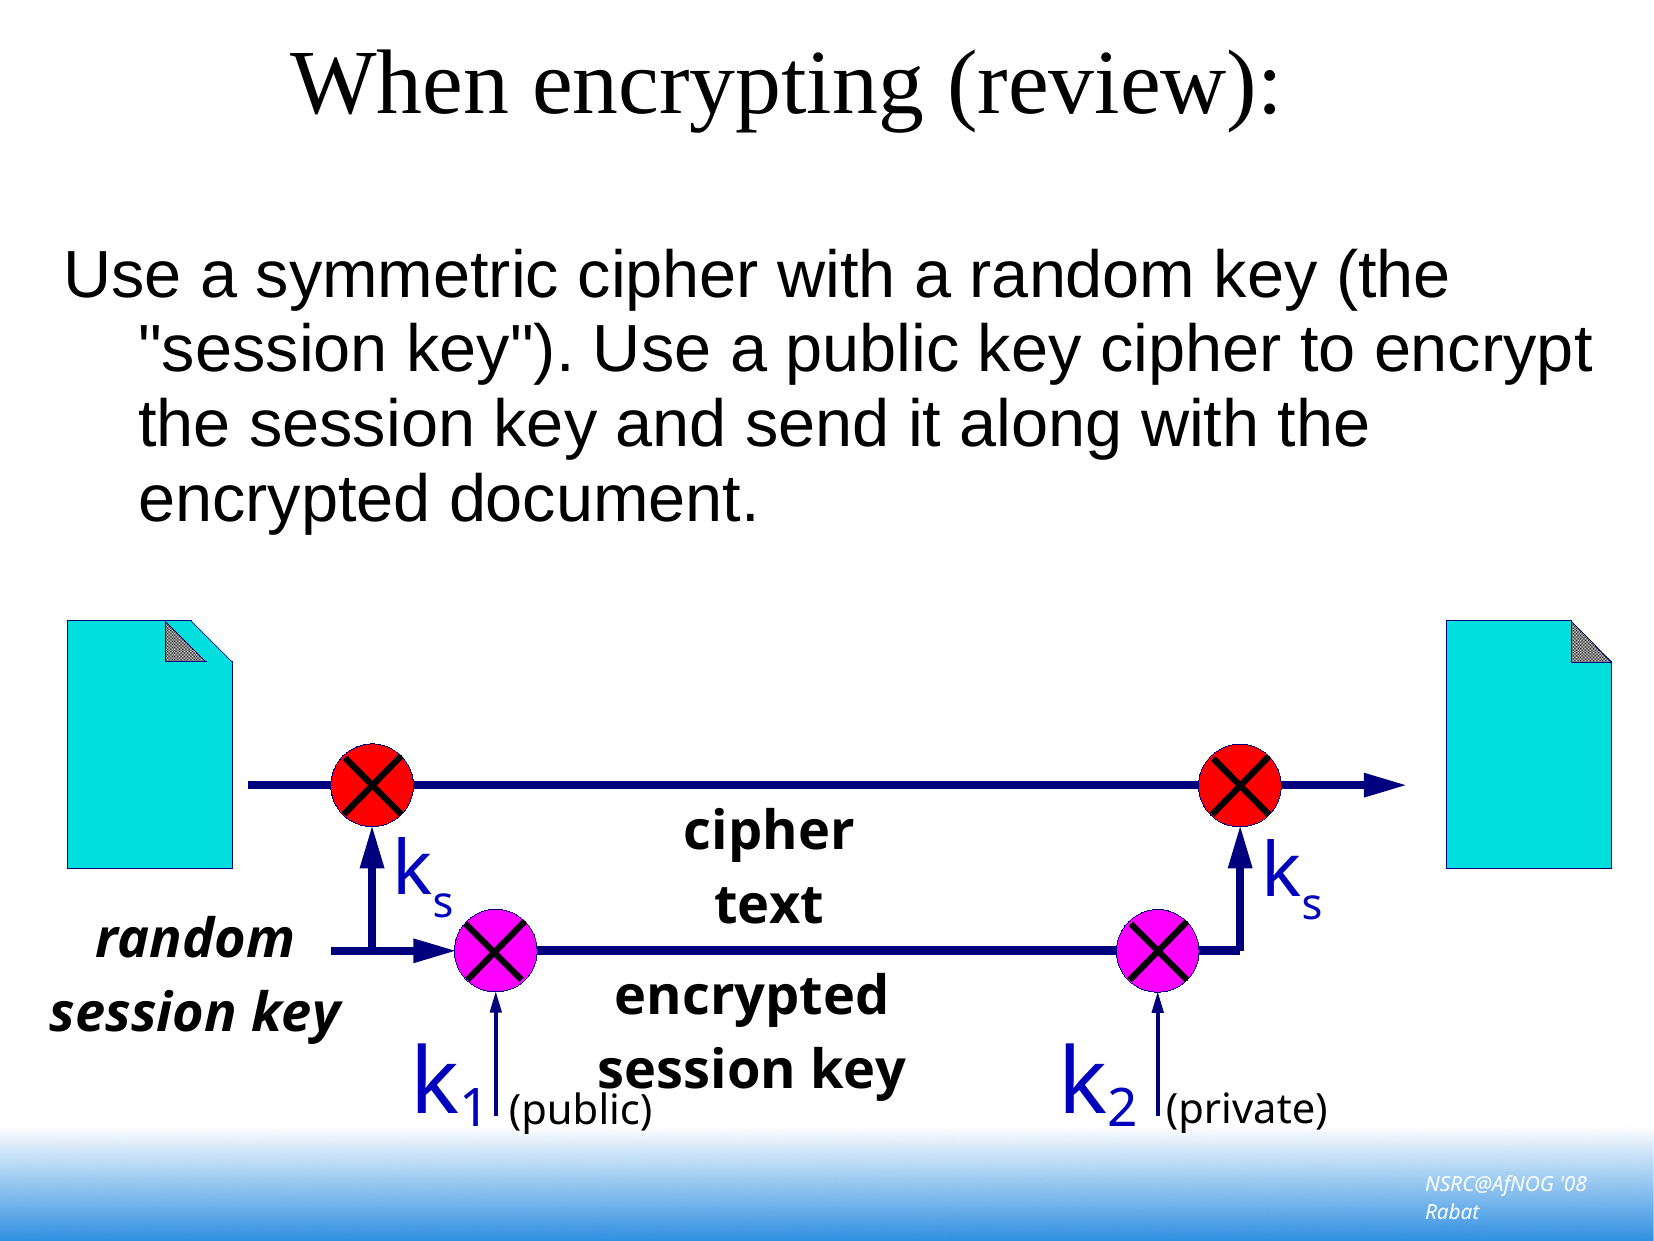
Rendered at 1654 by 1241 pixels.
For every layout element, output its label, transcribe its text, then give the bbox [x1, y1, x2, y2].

text_box [469, 924, 538, 992]
text_box [1116, 909, 1185, 993]
text_box [454, 925, 489, 982]
text_box ks [1261, 816, 1323, 933]
text_box [378, 758, 414, 812]
picture [0, 1124, 1654, 1241]
text_box k1 [410, 1015, 490, 1143]
list Use a symmetric cipher with a random key (the "session key"). Use a public key cipher to encrypt the session key and send it along with the encrypted document. [63, 236, 1614, 574]
text_box [67, 620, 233, 869]
text_box [1198, 744, 1266, 827]
text_box (private) [1165, 1079, 1328, 1137]
text_box cipher text [683, 791, 856, 940]
text_box random session key [49, 898, 342, 1048]
text_box ks [392, 814, 454, 930]
text_box [465, 909, 522, 947]
text_box [1246, 759, 1282, 812]
text_box [1446, 620, 1612, 869]
title When encrypting (review): [75, 31, 1501, 148]
text_box [1164, 924, 1200, 977]
text_box (public) [508, 1079, 653, 1137]
text_box k2 [1058, 1015, 1139, 1143]
text_box [330, 743, 399, 827]
text_box encrypted session key [597, 956, 908, 1105]
